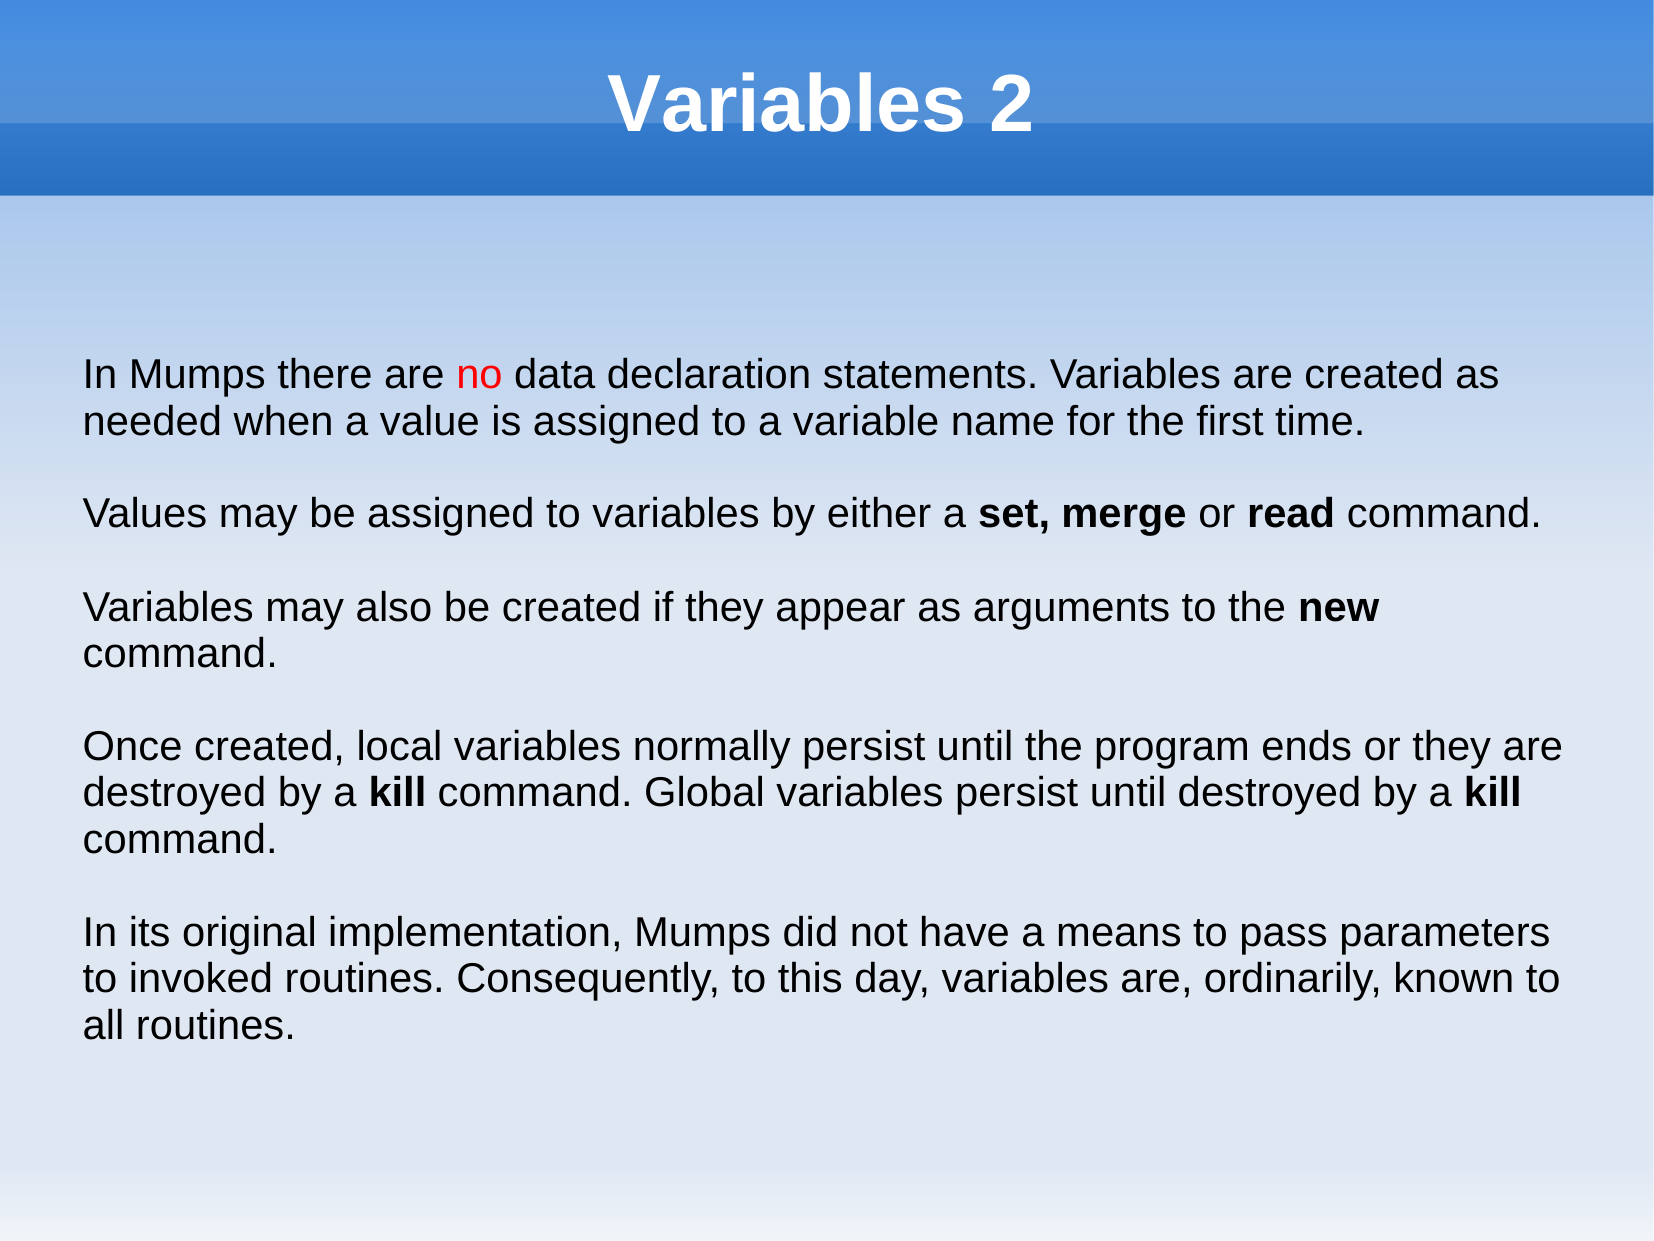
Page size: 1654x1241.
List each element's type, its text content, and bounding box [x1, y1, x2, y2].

title Variables 2 [76, 0, 1565, 208]
picture [0, 0, 1654, 1241]
subtitle In Mumps there are no data declaration statements. Variables are created as needed when a value is assigned to a variable name for the first time. Values may be assigned to variables by either a set, merge or read command. Variables may also be created if they appear as arguments to the new command. Once created, local variables normally persist until the program ends or they are destroyed by a kill command. Global variables persist until destroyed by a kill command. In its original implementation, Mumps did not have a means to pass parameters to invoked routines. Consequently, to this day, variables are, ordinarily, known to all routines. [82, 290, 1571, 1109]
